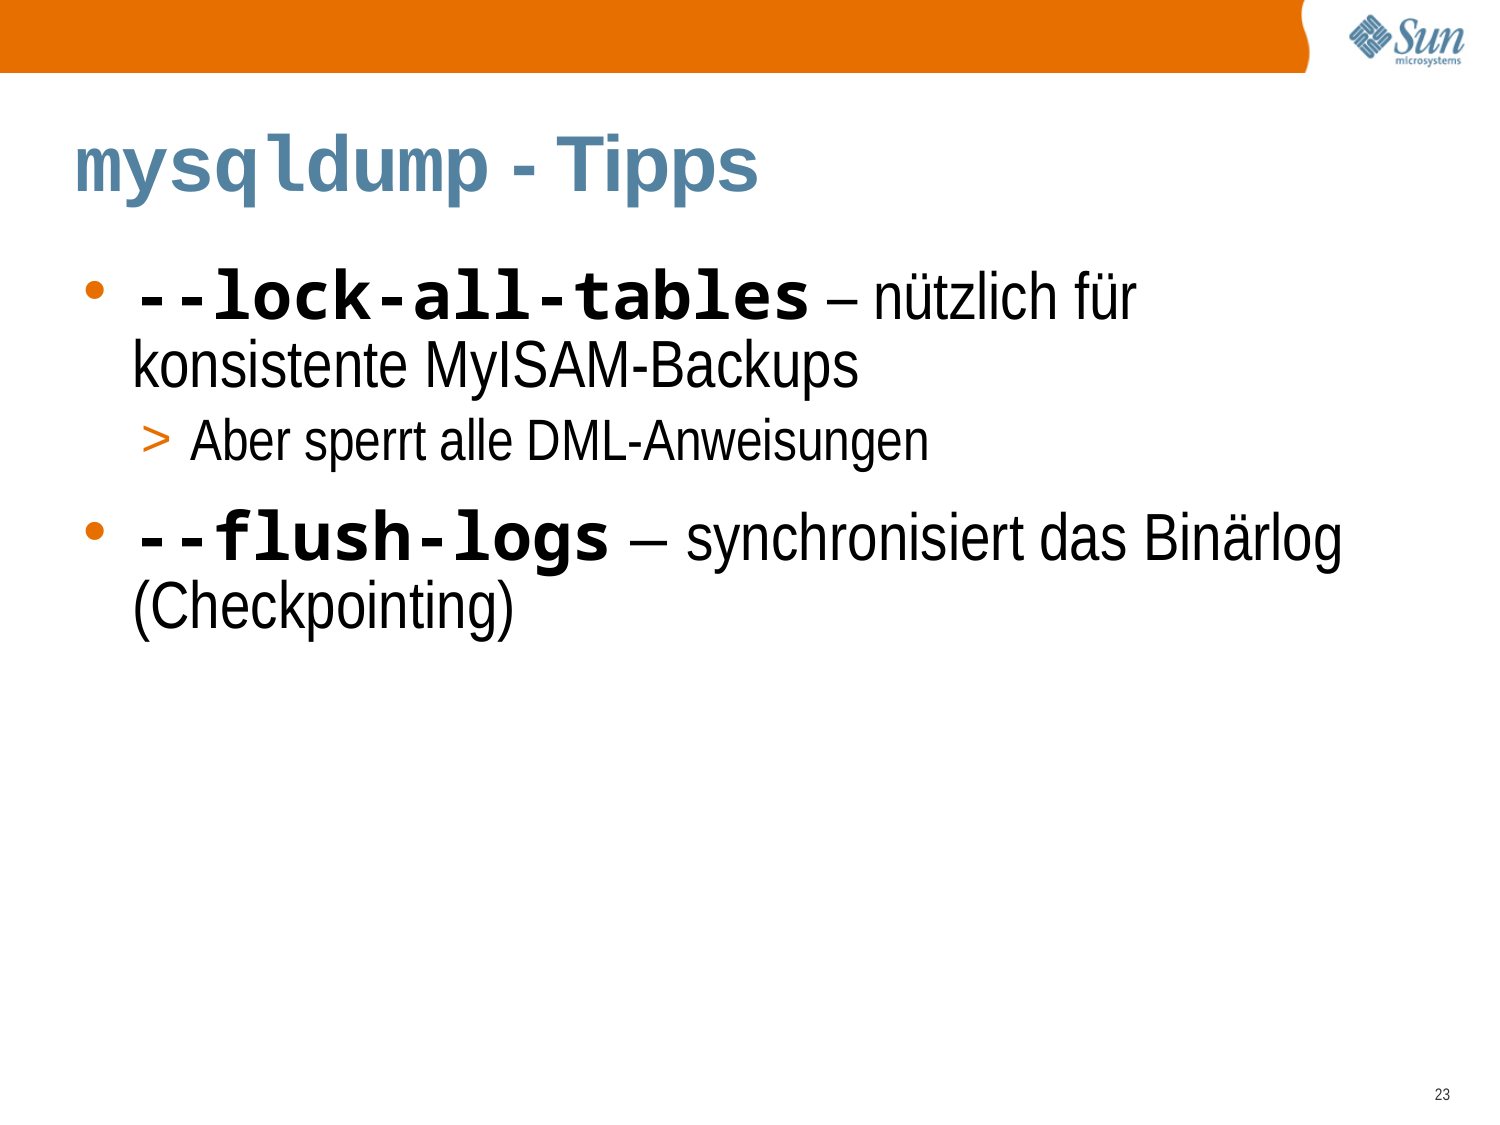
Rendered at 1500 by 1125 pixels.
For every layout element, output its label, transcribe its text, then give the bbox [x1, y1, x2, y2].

list --lock-all-tables – nützlich für konsistente MyISAM-Backups Aber sperrt alle DML-Anweisungen --flush-logs – synchronisiert das Binärlog (Checkpointing) [64, 258, 1401, 1062]
picture [0, 0, 1500, 73]
title mysqldump - Tipps [75, 123, 1437, 219]
